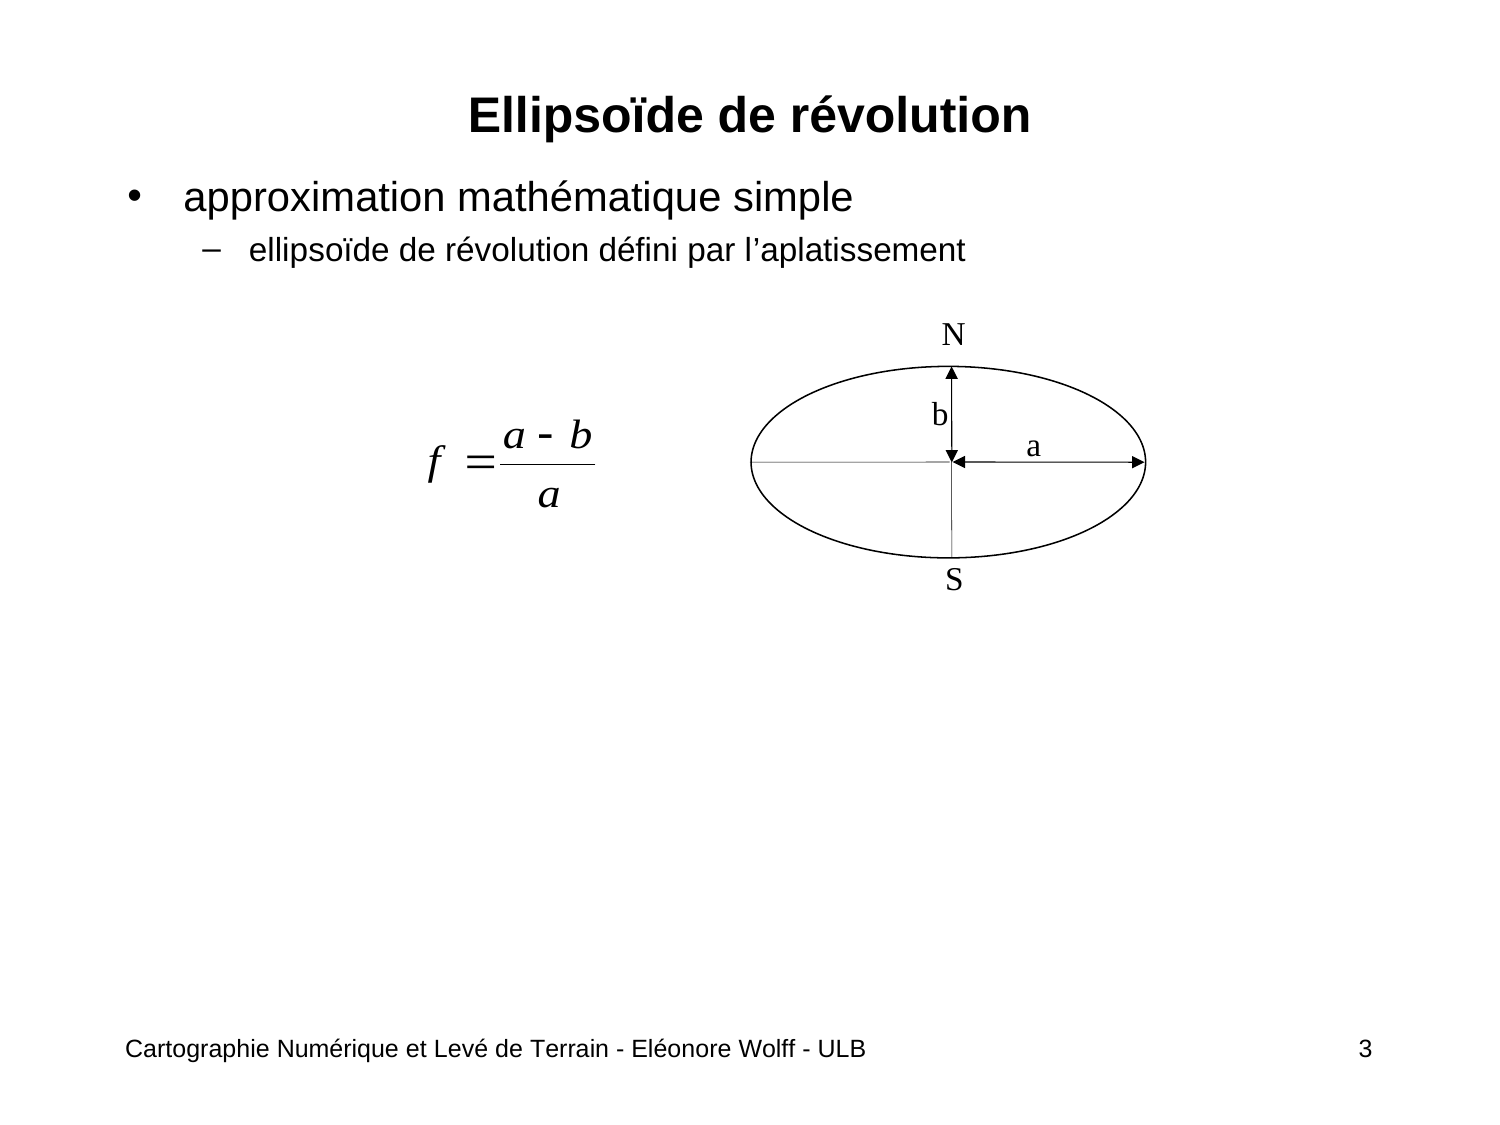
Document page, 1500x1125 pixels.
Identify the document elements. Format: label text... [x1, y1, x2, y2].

text_box <number> [1279, 1024, 1388, 1100]
list approximation mathématique simple ellipsoïde de révolution défini par l’aplatissement [112, 162, 1388, 1013]
text_box Cartographie Numérique et Levé de Terrain - Eléonore Wolff - ULB [110, 1024, 1271, 1100]
title Ellipsoïde de révolution [112, 68, 1388, 157]
